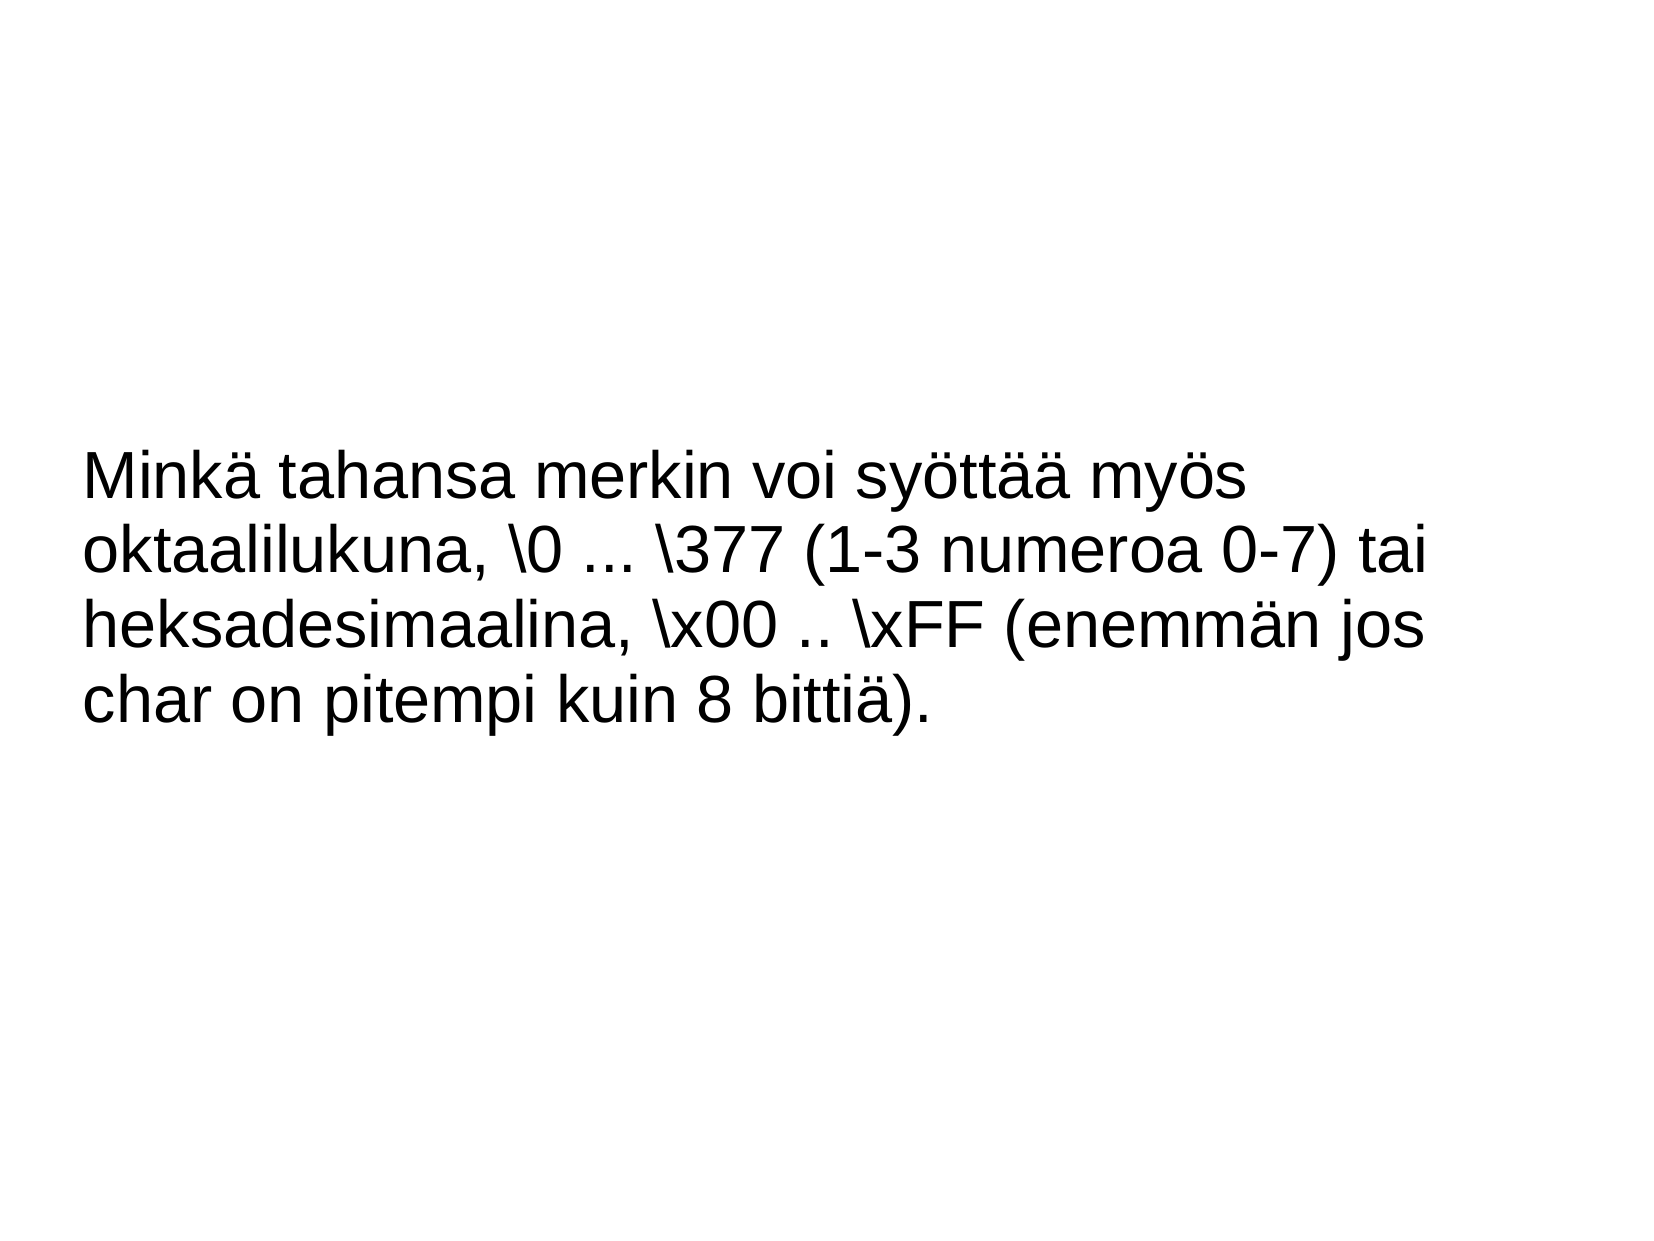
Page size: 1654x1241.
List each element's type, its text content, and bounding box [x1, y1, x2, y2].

text_box Minkä tahansa merkin voi syöttää myös oktaalilukuna, \0 ... \377 (1-3 numeroa 0-7) tai heksadesimaalina, \x00 .. \xFF (enemmän jos char on pitempi kuin 8 bittiä). [82, 297, 1571, 1102]
